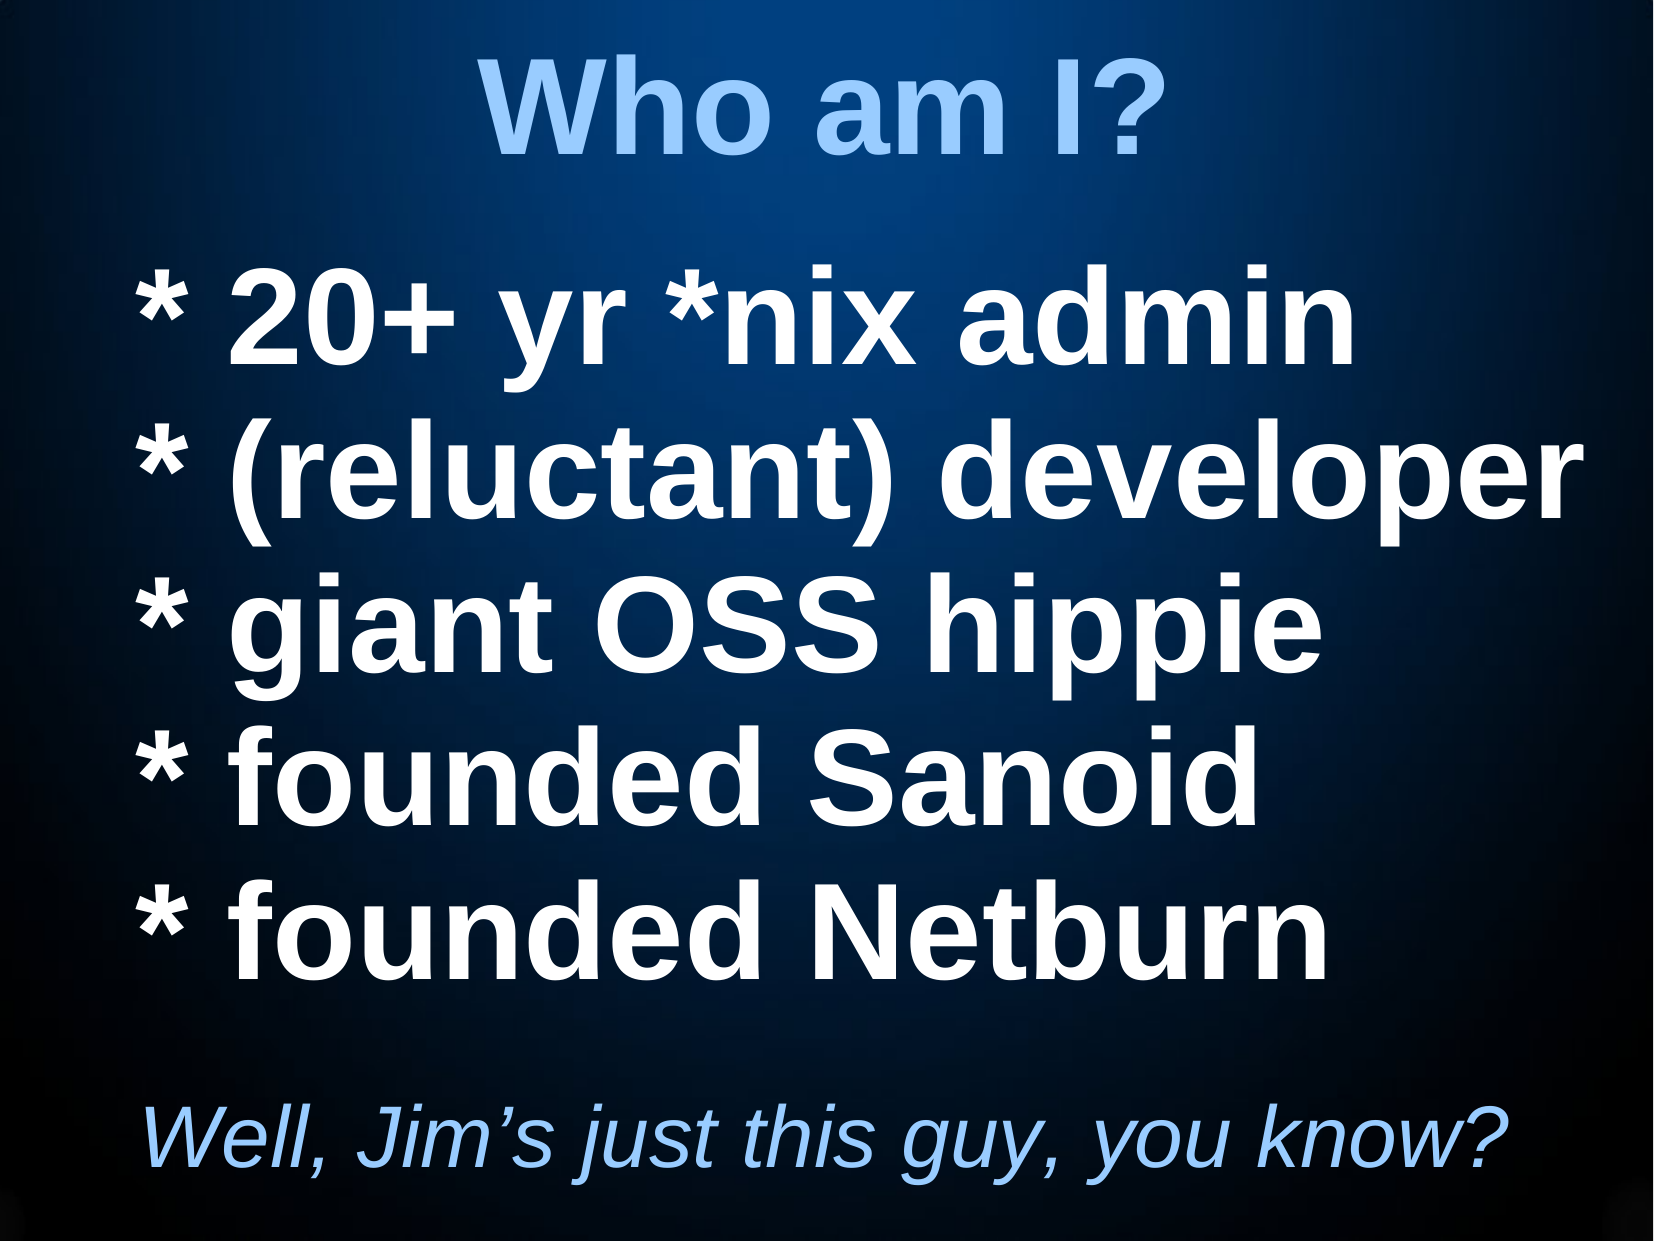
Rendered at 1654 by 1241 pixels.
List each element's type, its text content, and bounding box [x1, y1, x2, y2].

title Well, Jim’s just this guy, you know? [0, 1033, 1651, 1241]
picture [0, 0, 1654, 1241]
title Who am I? [0, 2, 1651, 211]
title * 20+ yr *nix admin * (reluctant) developer * giant OSS hippie * founded Sanoid * founded Netburn [60, 240, 1591, 1196]
